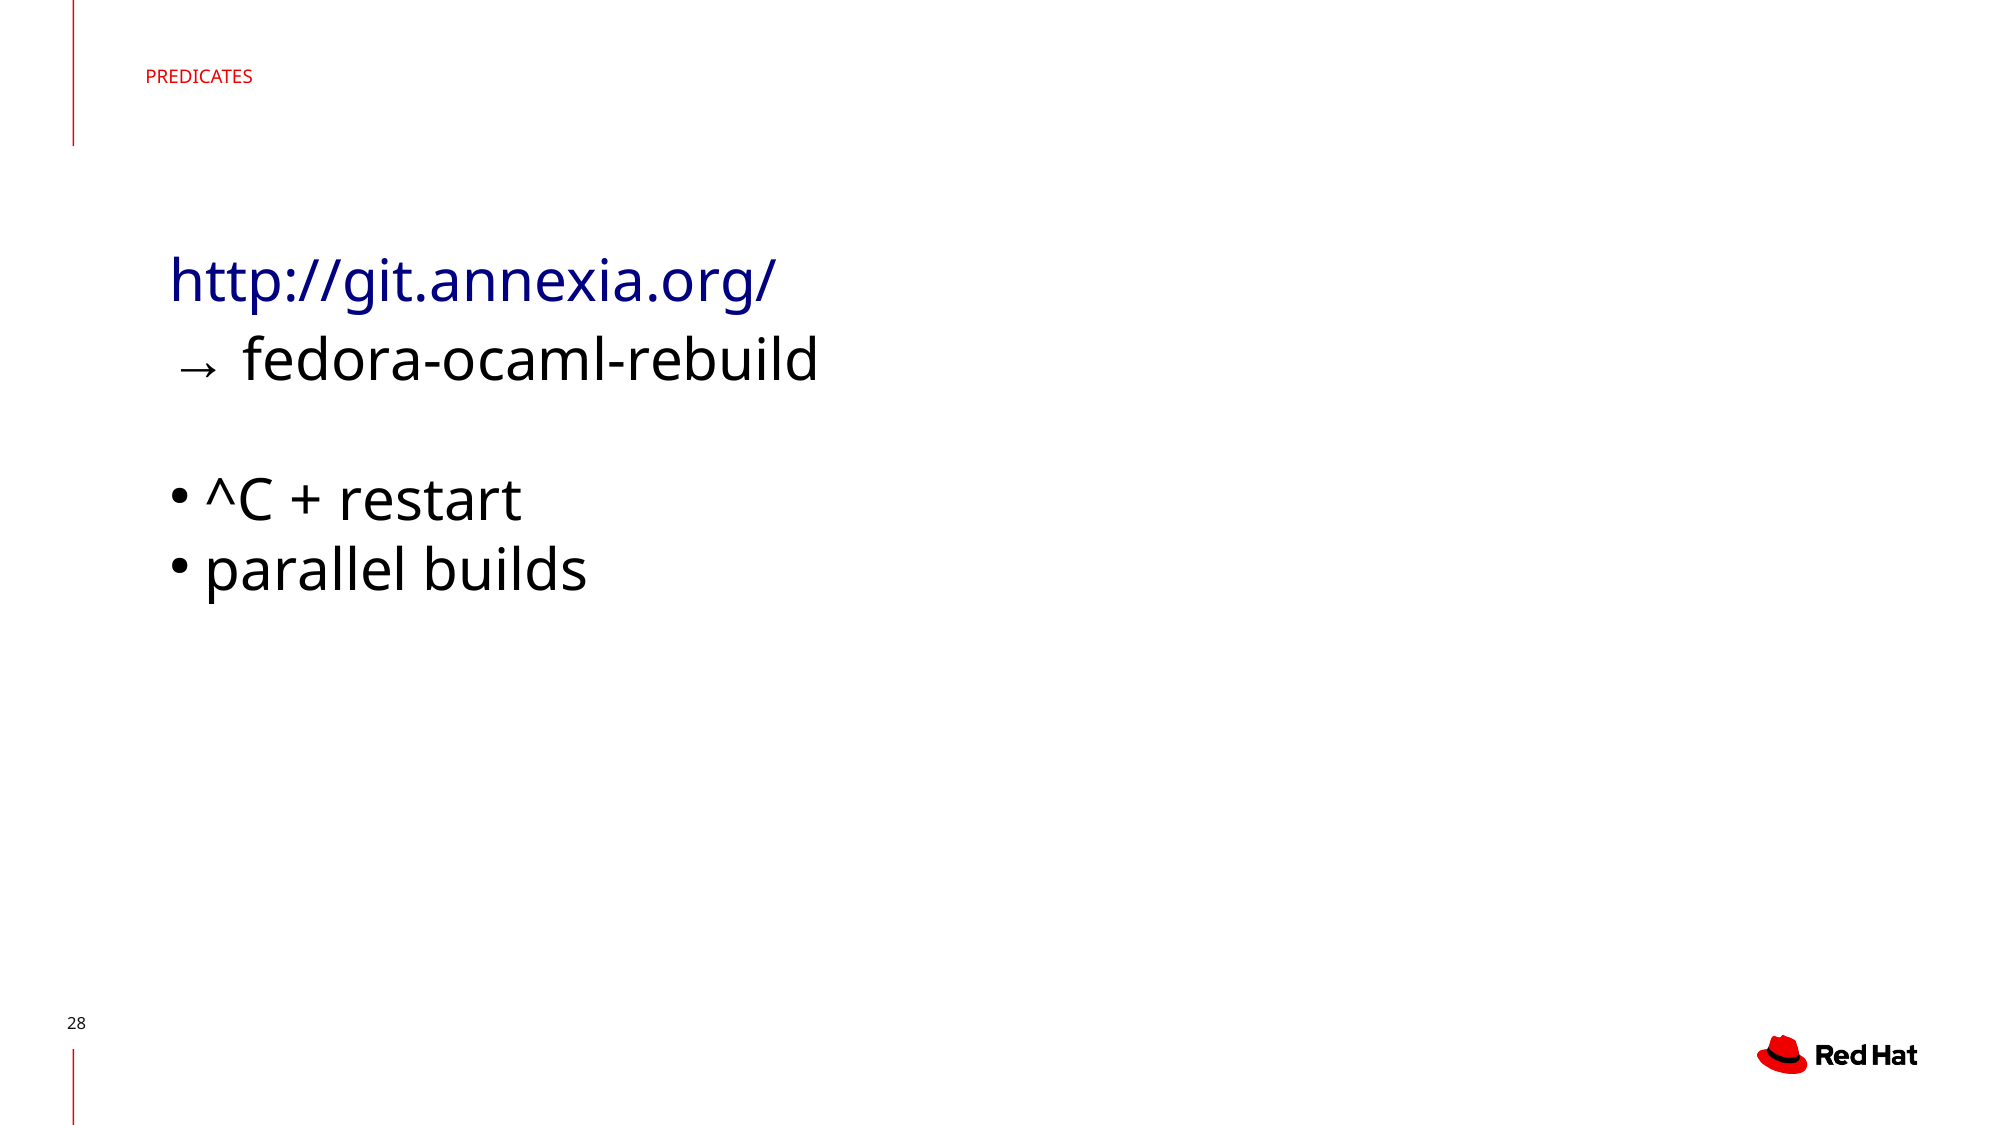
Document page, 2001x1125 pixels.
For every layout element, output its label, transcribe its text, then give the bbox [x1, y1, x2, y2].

picture [1757, 1035, 1918, 1074]
text_box PREDICATES [73, 9, 918, 144]
text_box http://git.annexia.org/ → fedora-ocaml-rebuild ^C + restart parallel builds [154, 235, 1807, 608]
